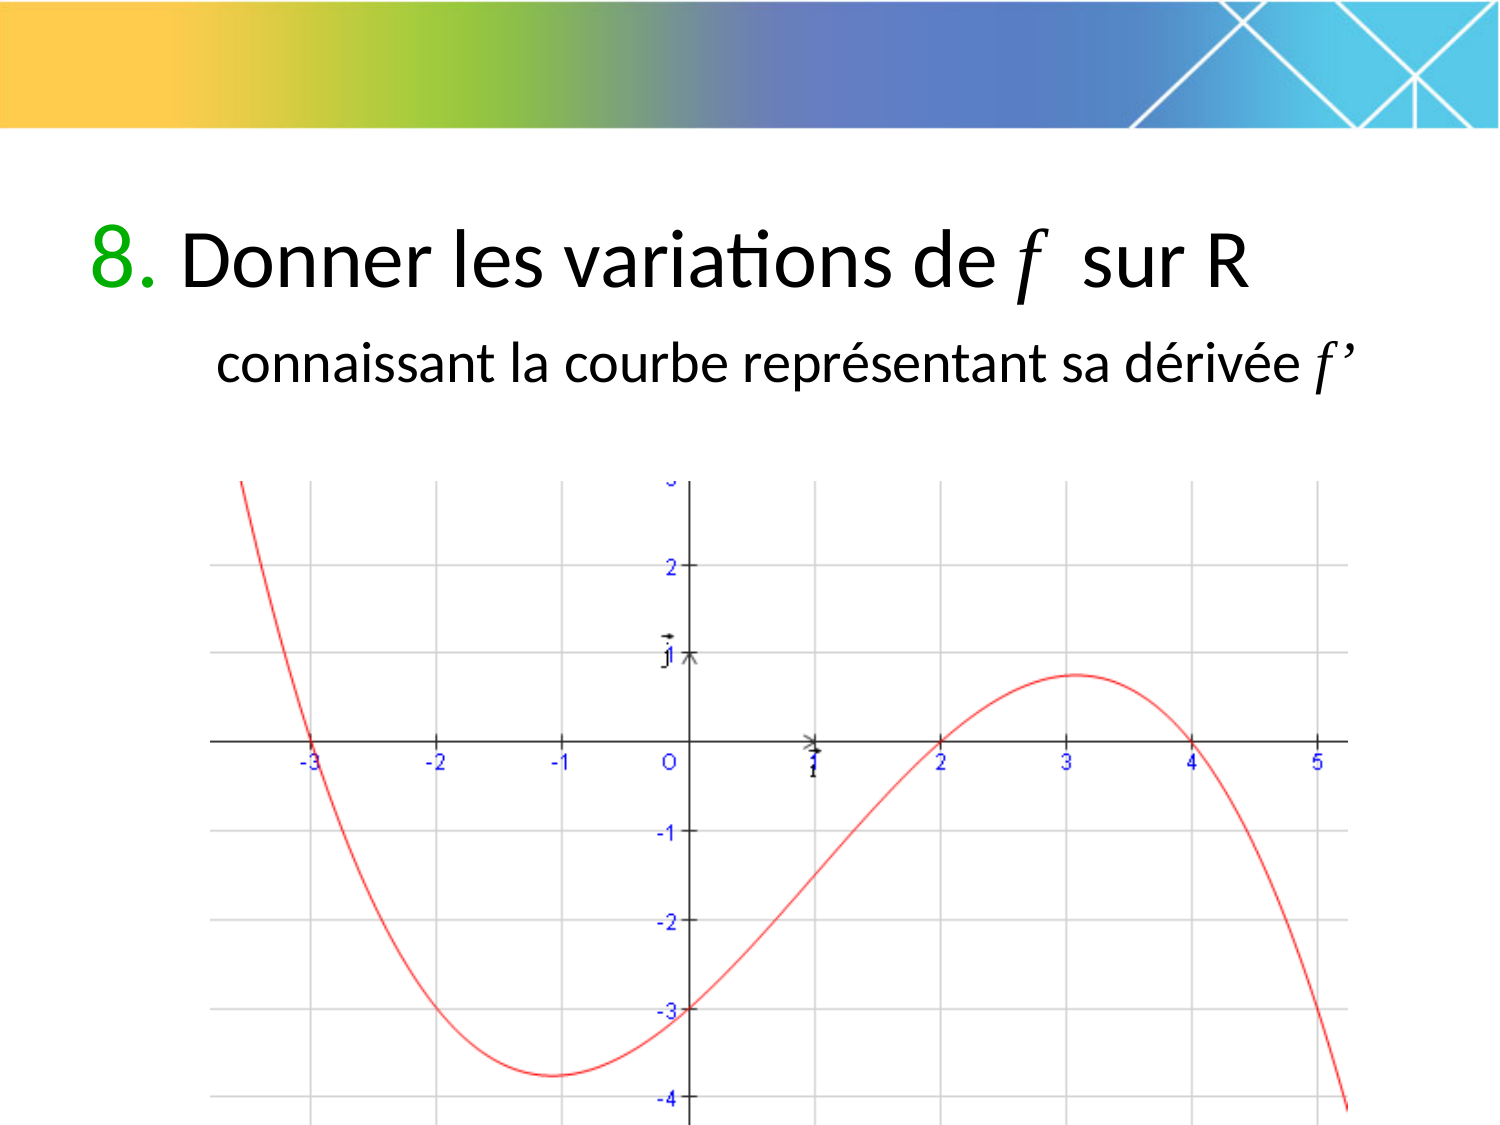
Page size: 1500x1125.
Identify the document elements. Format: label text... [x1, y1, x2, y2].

text_box connaissant la courbe représentant sa dérivée f’ [201, 316, 1385, 402]
picture [0, 0, 1500, 130]
picture [210, 481, 1348, 1125]
text_box 8. Donner les variations de f sur R [74, 163, 1500, 338]
